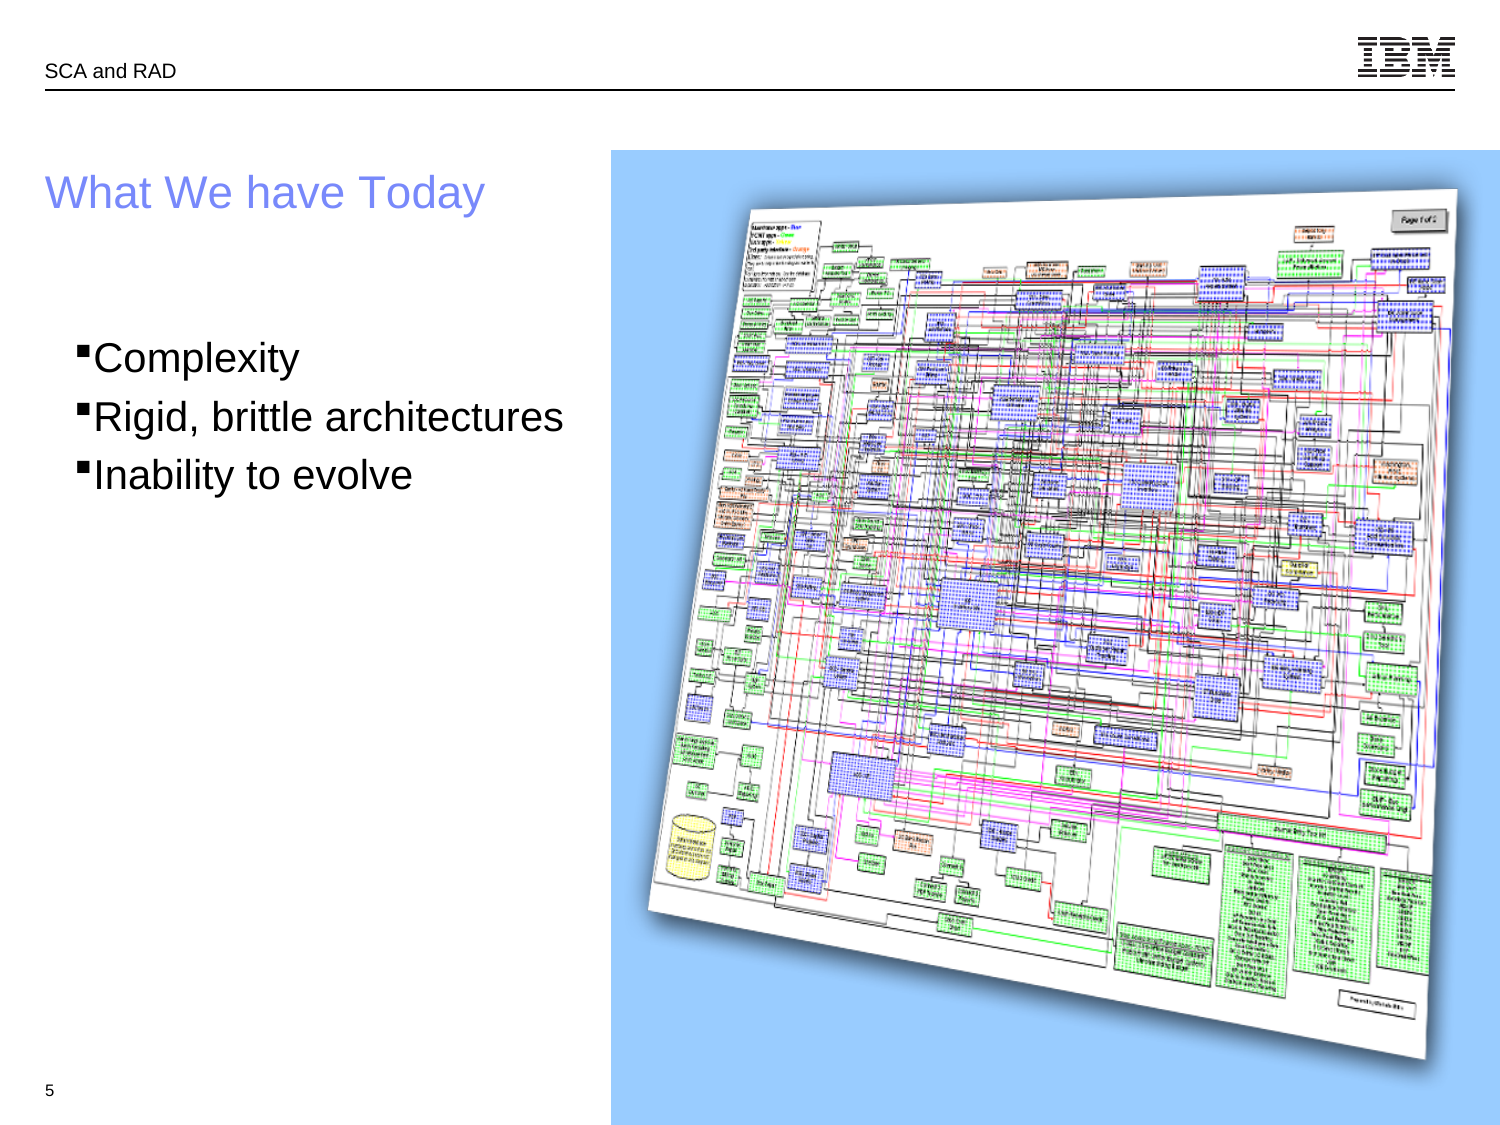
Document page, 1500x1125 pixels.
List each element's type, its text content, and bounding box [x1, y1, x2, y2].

picture [1358, 37, 1455, 77]
picture [611, 149, 1500, 1125]
list Complexity Rigid, brittle architectures Inability to evolve [59, 323, 679, 529]
title What We have Today [29, 89, 1455, 301]
